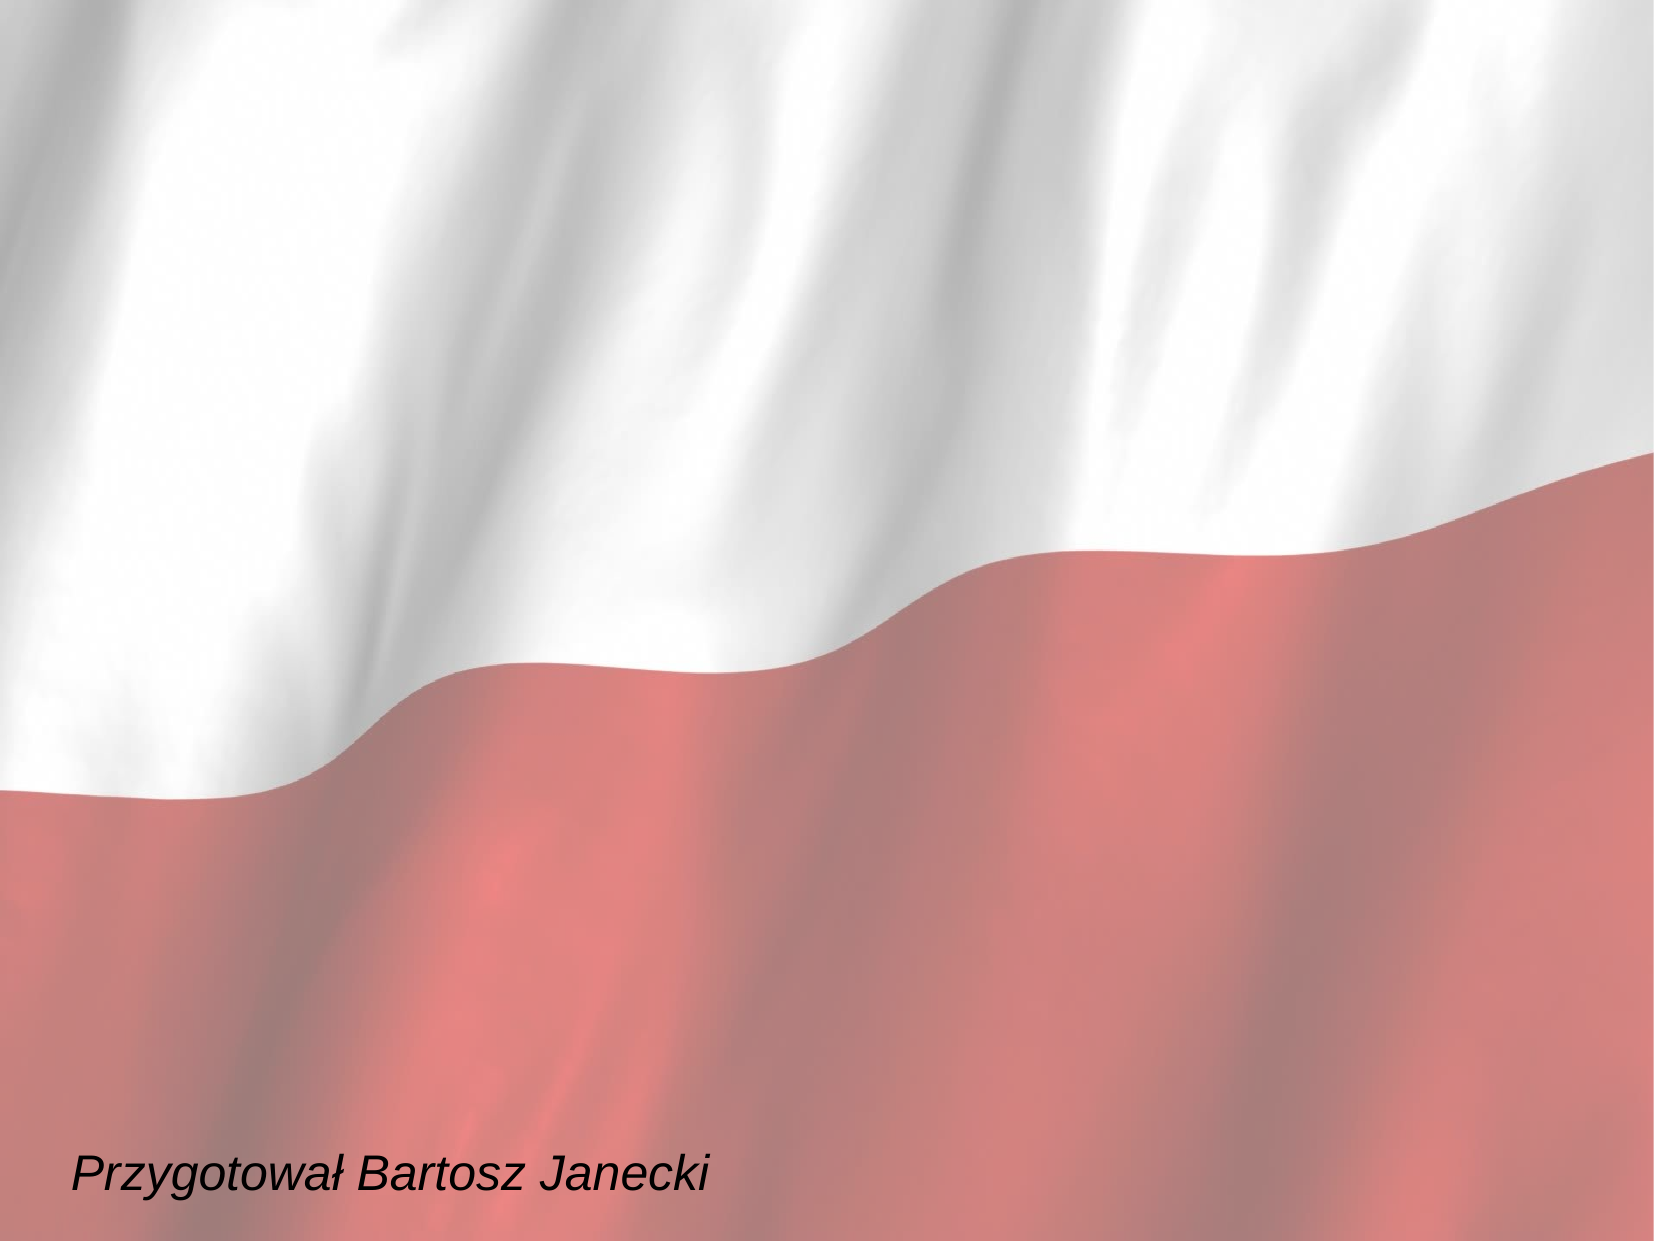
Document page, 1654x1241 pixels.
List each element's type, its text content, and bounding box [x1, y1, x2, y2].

picture [0, 0, 1654, 1241]
list Przygotował Bartosz Janecki [0, 1145, 733, 1241]
